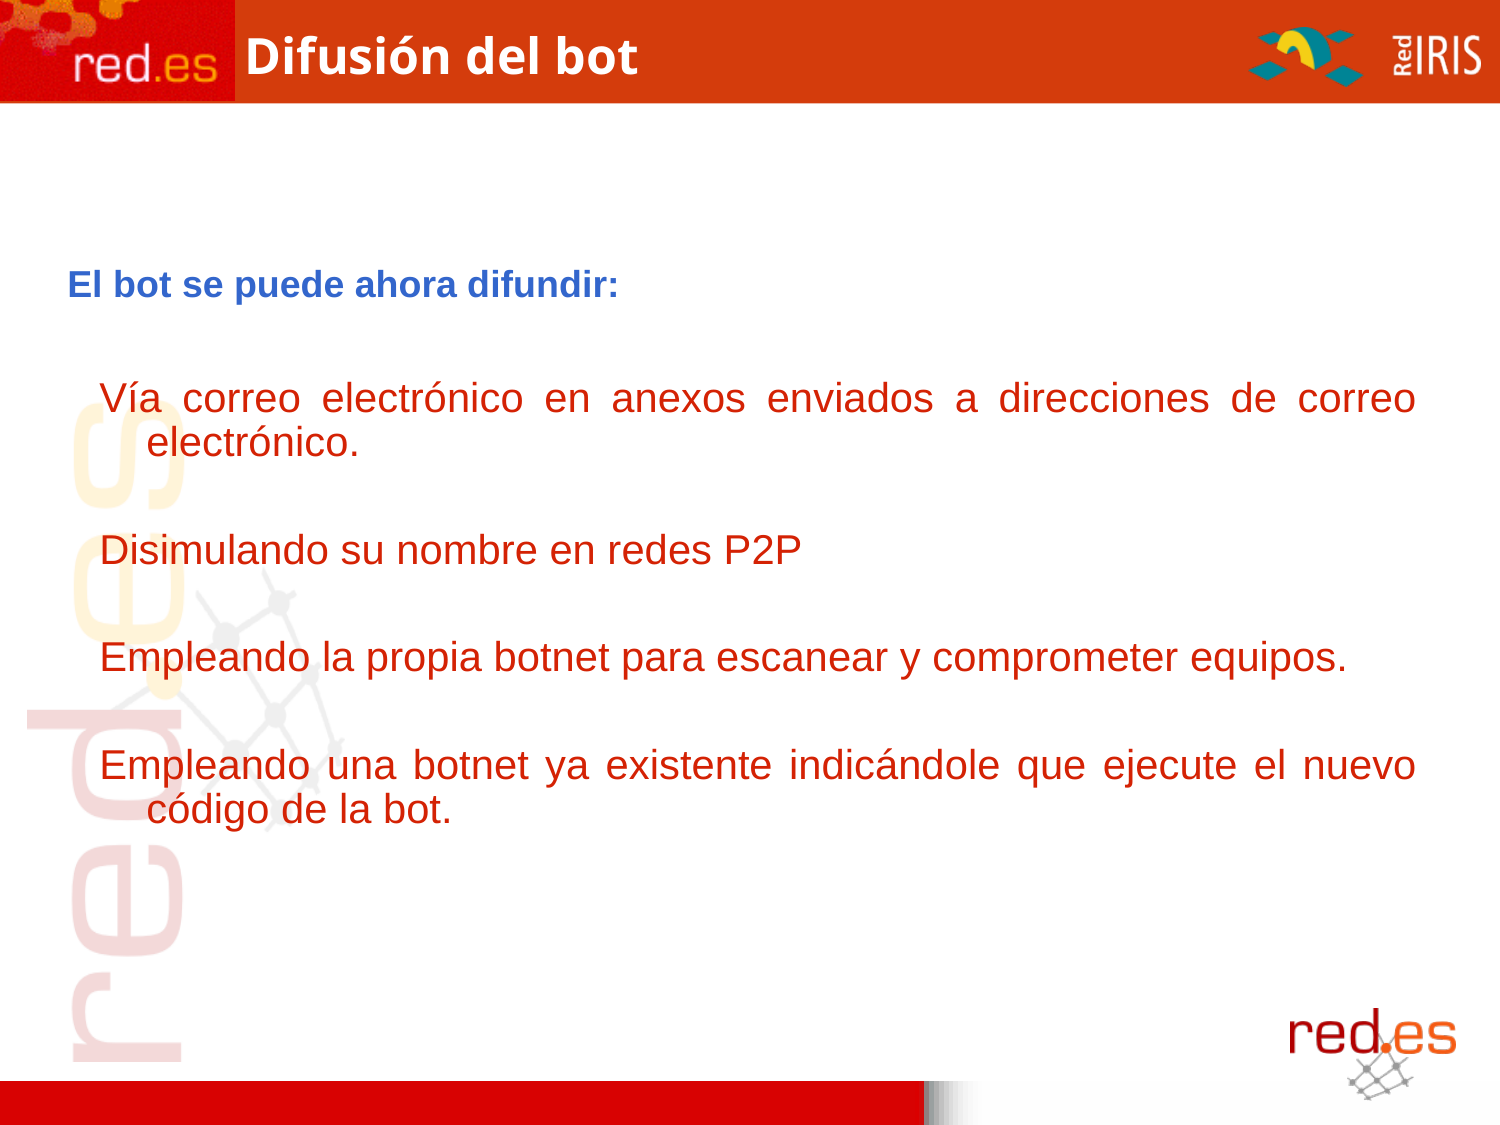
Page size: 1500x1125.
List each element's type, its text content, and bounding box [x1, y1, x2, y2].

picture [0, 1008, 1500, 1125]
picture [0, 0, 235, 101]
picture [27, 400, 345, 1062]
title Difusión del bot [244, 0, 1412, 121]
picture [1412, 27, 1481, 87]
list El bot se puede ahora difundir: Vía correo electrónico en anexos enviados a direcciones de correo electrónico. Disimulando su nombre en redes P2P Empleando la propia botnet para escanear y comprometer equipos. Empleando una botnet ya existente indicándole que ejecute el nuevo código de la bot. [67, 265, 1418, 1009]
